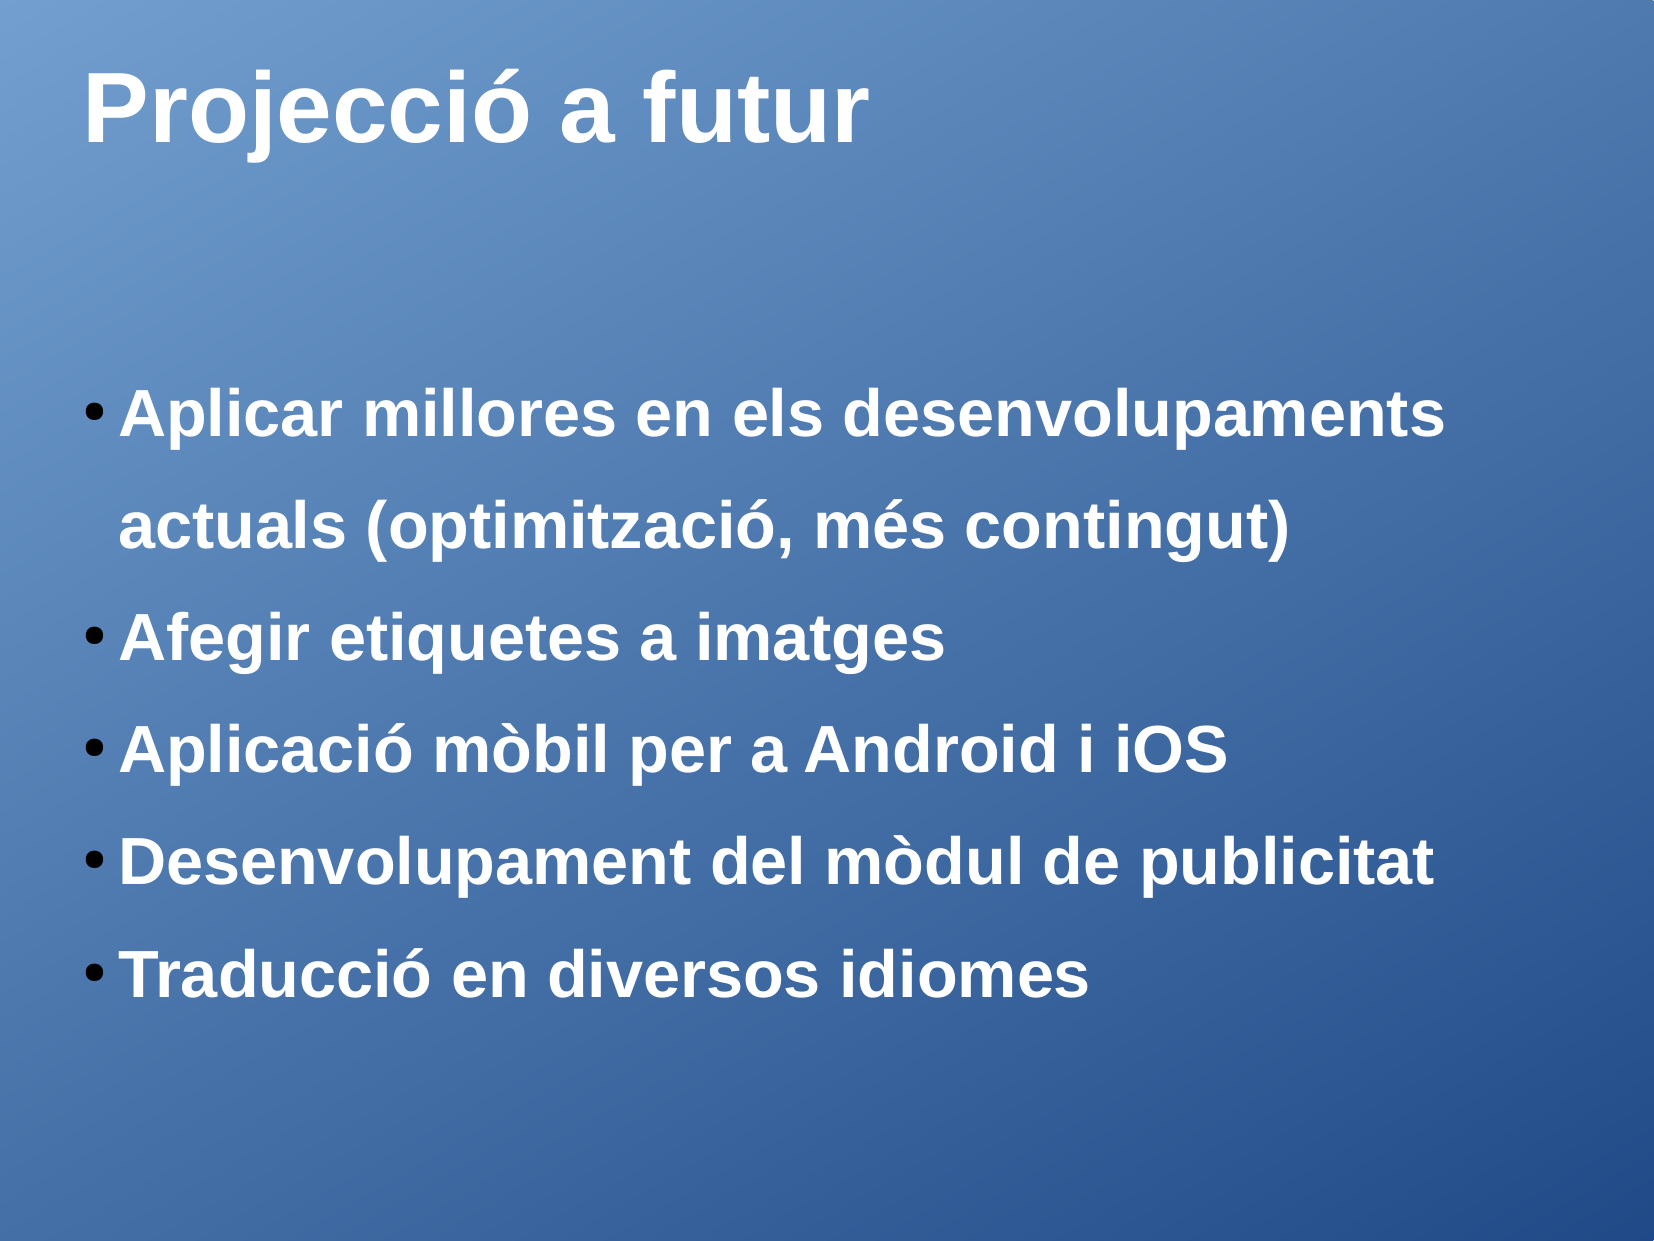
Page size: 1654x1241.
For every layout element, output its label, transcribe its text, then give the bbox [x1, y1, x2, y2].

title Projecció a futur [82, 49, 1571, 166]
text_box [807, 593, 1229, 756]
subtitle Aplicar millores en els desenvolupaments actuals (optimització, més contingut) Afegir etiquetes a imatges Aplicació mòbil per a Android i iOS Desenvolupament del mòdul de publicitat Traducció en diversos idiomes [82, 357, 1571, 993]
